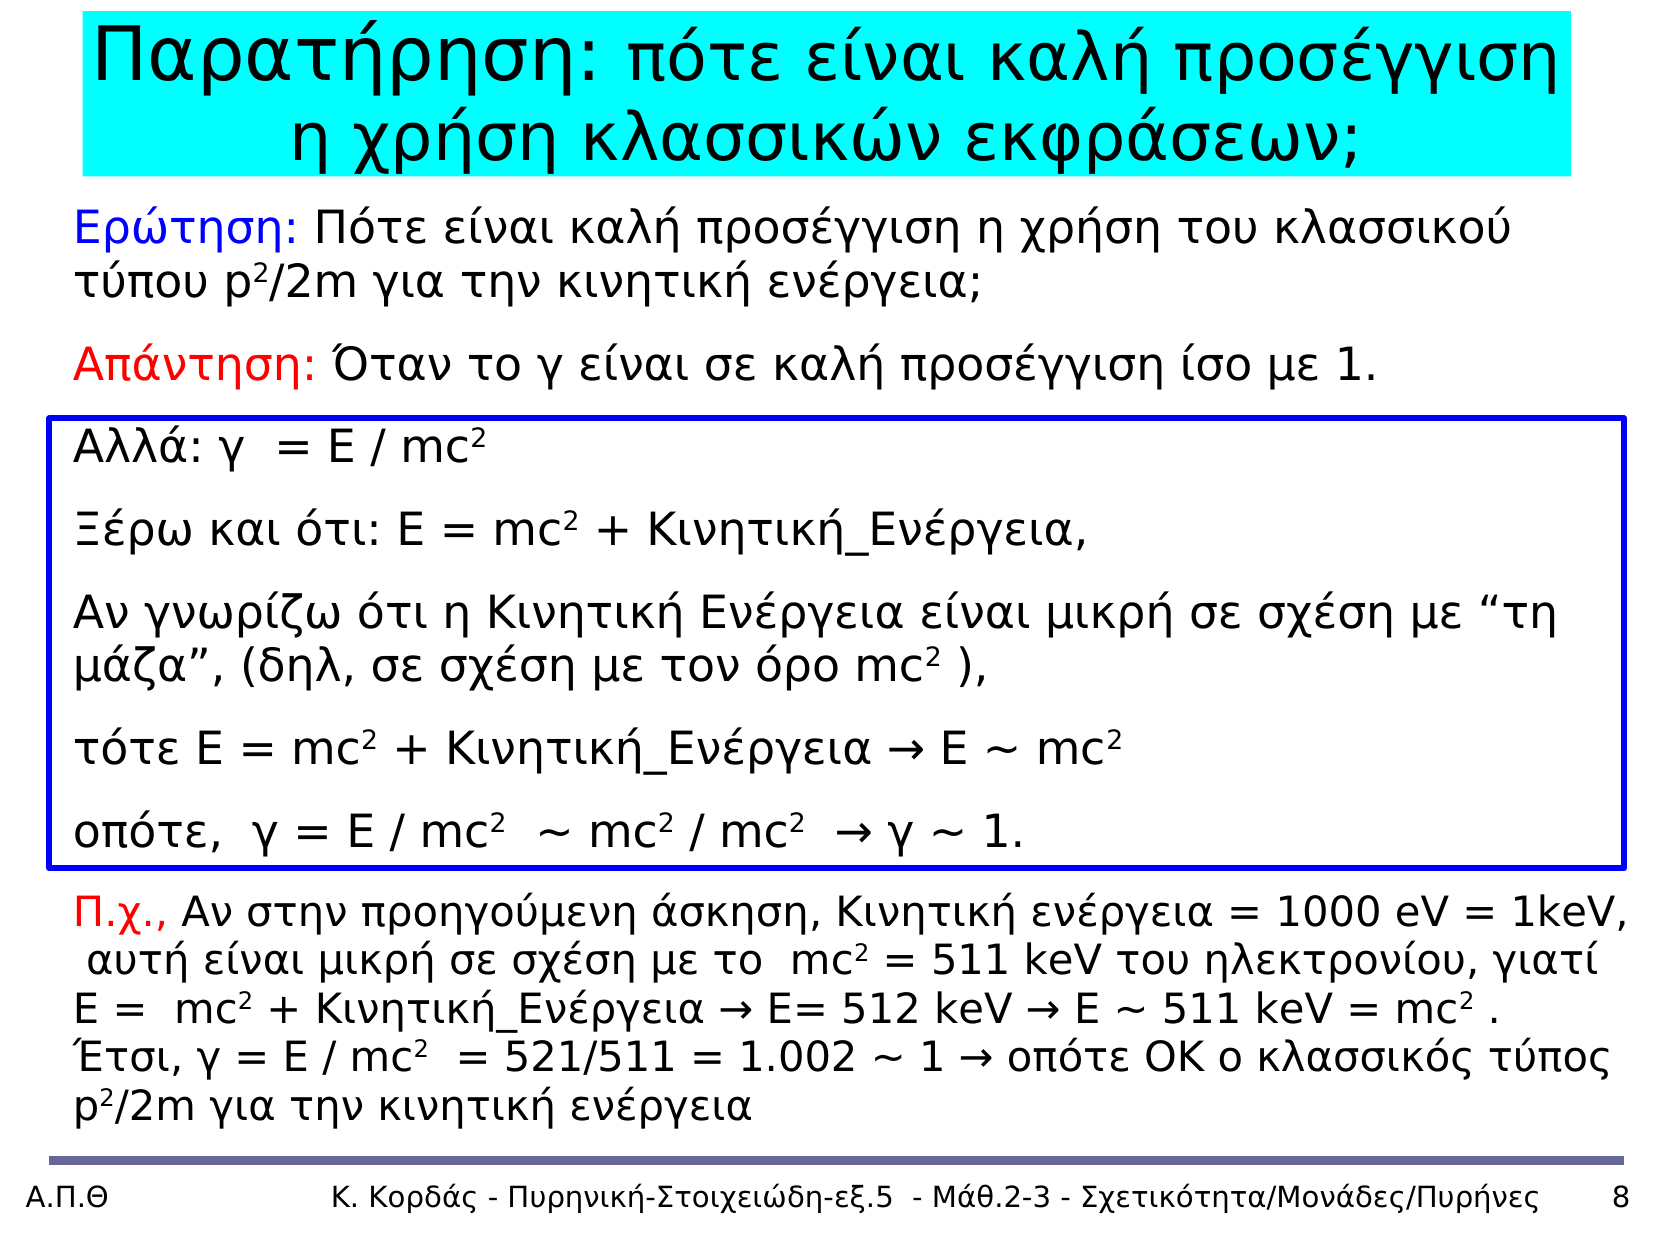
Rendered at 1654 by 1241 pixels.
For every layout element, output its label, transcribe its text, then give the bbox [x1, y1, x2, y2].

list Ερώτηση: Πότε είναι καλή προσέγγιση η χρήση του κλασσικού τύπου p2/2m για την κινητική ενέργεια; Απάντηση: Όταν το γ είναι σε καλή προσέγγιση ίσο με 1. Αλλά: γ = Ε / mc2 Ξέρω και ότι: Ε = mc2 + Κινητική_Ενέργεια, Αν γνωρίζω ότι η Κινητική Ενέργεια είναι μικρή σε σχέση με “τη μάζα”, (δηλ, σε σχέση με τον όρο mc2 ), τότε Ε = mc2 + Κινητική_Ενέργεια → Ε ~ mc2 οπότε, γ = Ε / mc2 ~ mc2 / mc2 → γ ~ 1. Π.χ., Aν στην προηγούμενη άσκηση, Kινητική ενέργεια = 1000 eV = 1keV, αυτή είναι μικρή σε σχέση με το mc2 = 511 keV του ηλεκτρονίου, γιατί Ε = mc2 + Κινητική_Ενέργεια → Ε= 512 keV → Ε ~ 511 keV = mc2 . Έτσι, γ = Ε / mc2 = 521/511 = 1.002 ~ 1 → οπότε ΟΚ ο κλασσικός τύπος p2/2m για την κινητική ενέργεια [72, 201, 1637, 1158]
list Ερώτηση: Πότε είναι καλή προσέγγιση η χρήση του κλασσικού τύπου p2/2m για την κινητική ενέργεια; Απάντηση: Όταν το γ είναι σε καλή προσέγγιση ίσο με 1. Αλλά: γ = Ε / mc2 Ξέρω και ότι: Ε = mc2 + Κινητική_Ενέργεια, Αν γνωρίζω ότι η Κινητική Ενέργεια είναι μικρή σε σχέση με “τη μάζα”, (δηλ, σε σχέση με τον όρο mc2 ), τότε Ε = mc2 + Κινητική_Ενέργεια → Ε ~ mc2 οπότε, γ = Ε / mc2 ~ mc2 / mc2 → γ ~ 1. Π.χ., Aν στην προηγούμενη άσκηση, Kινητική ενέργεια = 1000 eV = 1keV, αυτή είναι μικρή σε σχέση με το mc2 = 511 keV του ηλεκτρονίου, γιατί Ε = mc2 + Κινητική_Ενέργεια → Ε= 512 keV → Ε ~ 511 keV = mc2 . Έτσι, γ = Ε / mc2 = 521/511 = 1.002 ~ 1 → οπότε ΟΚ ο κλασσικός τύπος p2/2m για την κινητική ενέργεια [72, 421, 1621, 865]
title Παρατήρηση: πότε είναι καλή προσέγγιση η χρήση κλασσικών εκφράσεων; [82, 11, 1571, 177]
